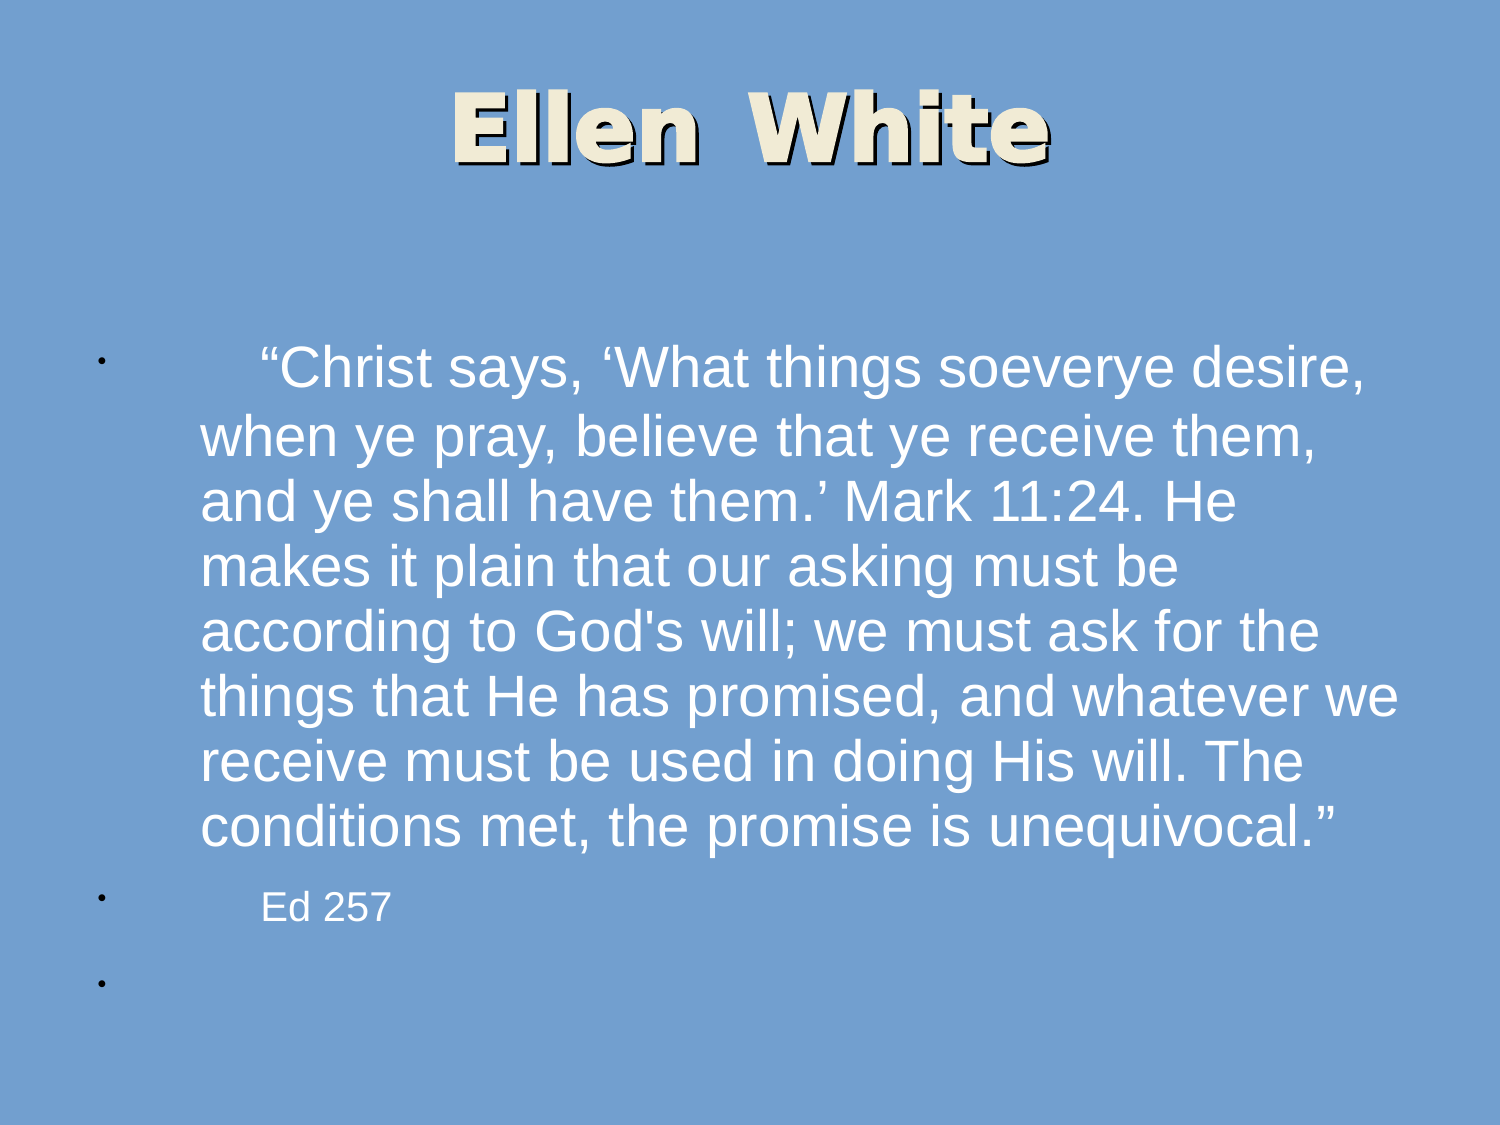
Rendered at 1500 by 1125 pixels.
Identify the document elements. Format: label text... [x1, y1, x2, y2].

title Ellen White [75, 44, 1426, 233]
list “Christ says, ‘What things soeverye desire, when ye pray, believe that ye receive them, and ye shall have them.’ Mark 11:24. He makes it plain that our asking must be according to God's will; we must ask for the things that He has promised, and whatever we receive must be used in doing His will. The conditions met, the promise is unequivocal.” Ed 257 [75, 324, 1426, 1098]
